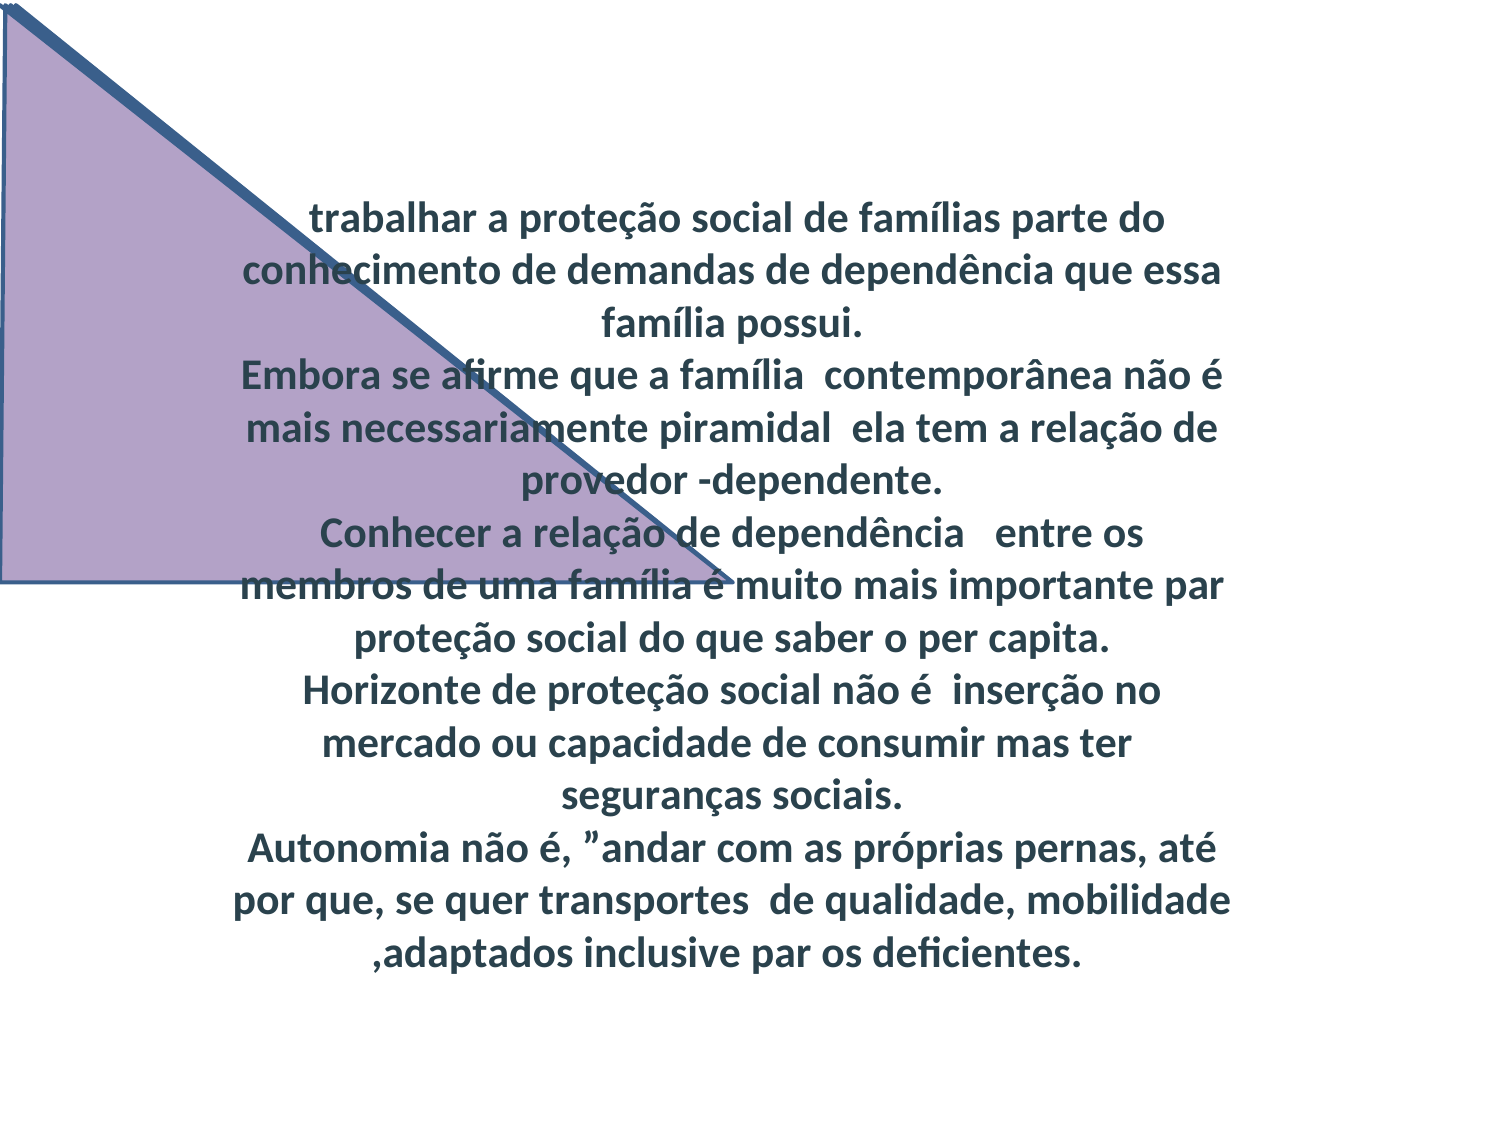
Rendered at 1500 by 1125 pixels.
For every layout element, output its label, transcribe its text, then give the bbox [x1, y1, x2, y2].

text_box trabalhar a proteção social de famílias parte do conhecimento de demandas de dependência que essa família possui. Embora se afirme que a família contemporânea não é mais necessariamente piramidal ela tem a relação de provedor -dependente. Conhecer a relação de dependência entre os membros de uma família é muito mais importante par proteção social do que saber o per capita. Horizonte de proteção social não é inserção no mercado ou capacidade de consumir mas ter seguranças sociais. Autonomia não é, ”andar com as próprias pernas, até por que, se quer transportes de qualidade, mobilidade ,adaptados inclusive par os deficientes. [0, 5, 733, 583]
